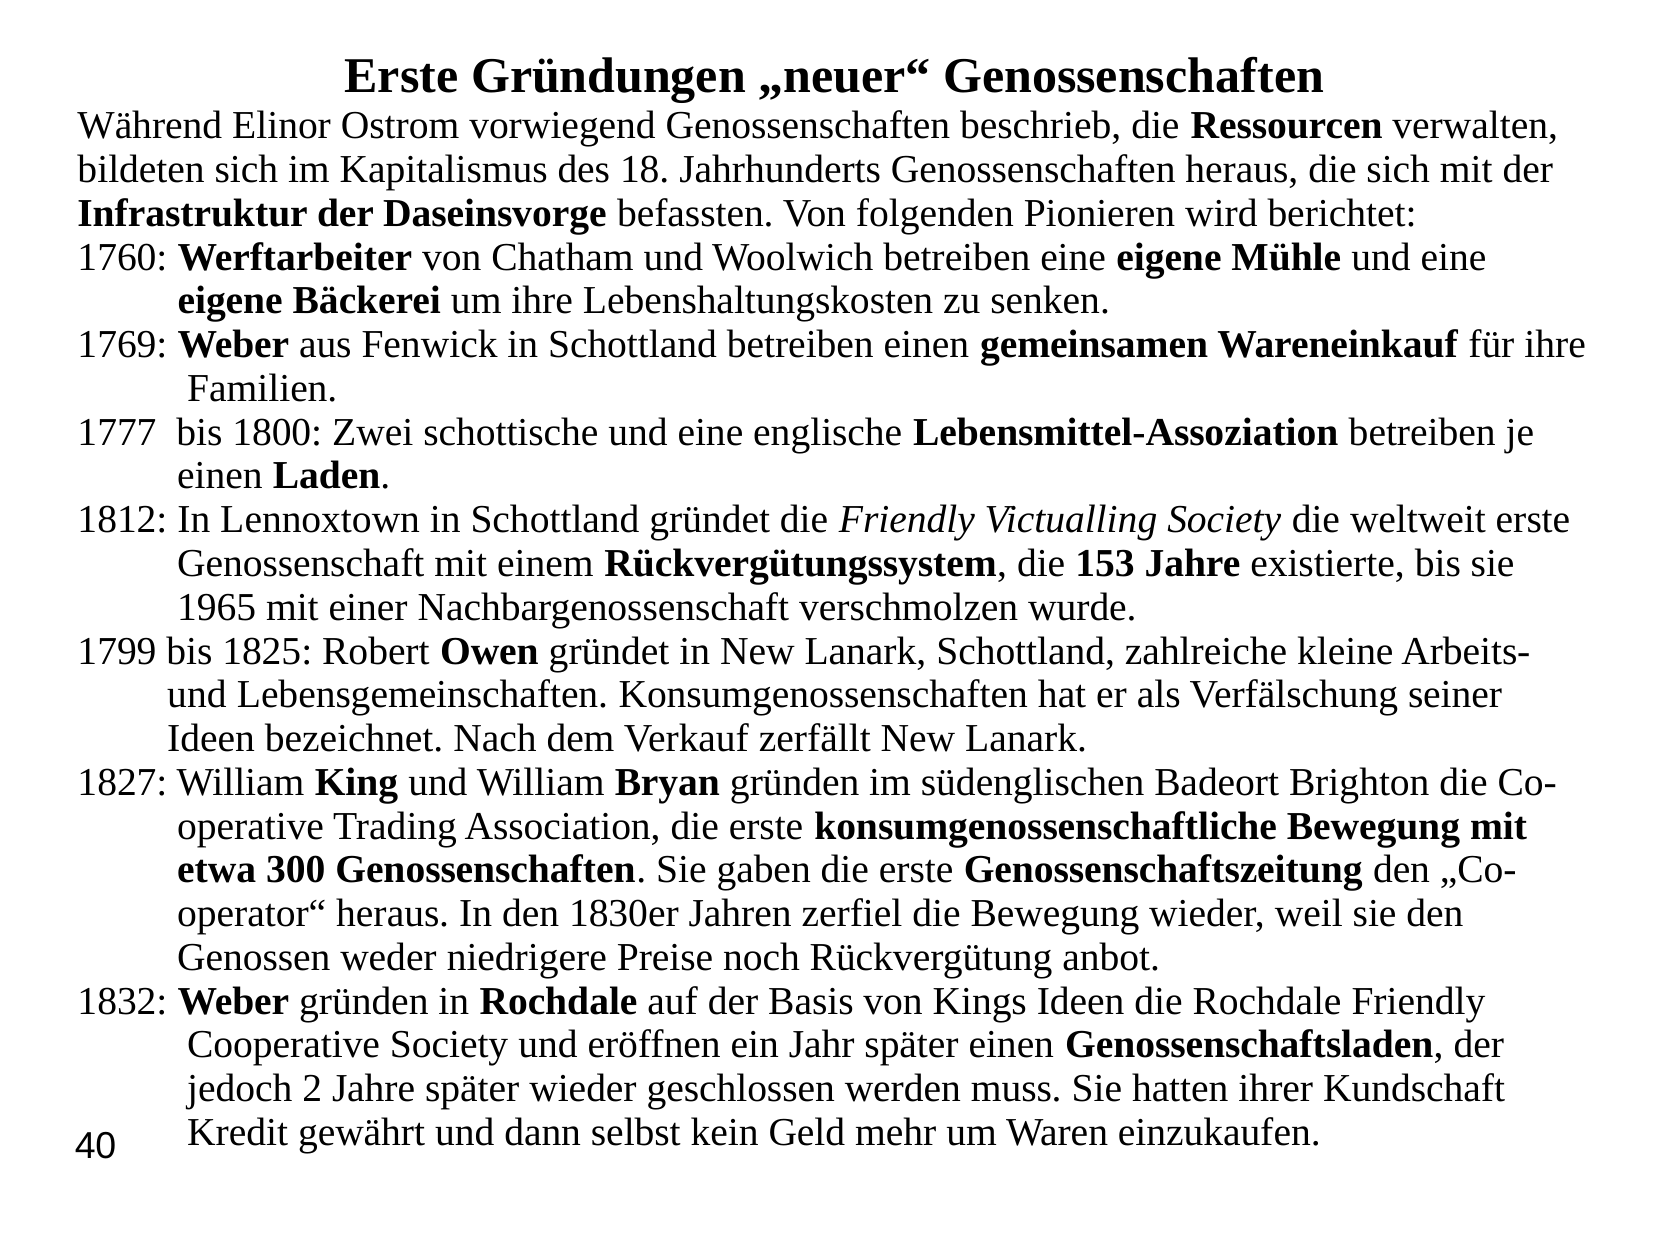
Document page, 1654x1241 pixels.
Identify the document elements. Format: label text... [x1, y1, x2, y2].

text_box Erste Gründungen „neuer“ Genossenschaften Während Elinor Ostrom vorwiegend Genossenschaften beschrieb, die Ressourcen verwalten, bildeten sich im Kapitalismus des 18. Jahrhunderts Genossenschaften heraus, die sich mit der Infrastruktur der Daseinsvorge befassten. Von folgenden Pionieren wird berichtet: 1760: Werftarbeiter von Chatham und Woolwich betreiben eine eigene Mühle und eine eigene Bäckerei um ihre Lebenshaltungskosten zu senken. 1769: Weber aus Fenwick in Schottland betreiben einen gemeinsamen Wareneinkauf für ihre Familien. 1777 bis 1800: Zwei schottische und eine englische Lebensmittel-Assoziation betreiben je einen Laden. 1812: In Lennoxtown in Schottland gründet die Friendly Victualling Society die weltweit erste Genossenschaft mit einem Rückvergütungssystem, die 153 Jahre existierte, bis sie 1965 mit einer Nachbargenossenschaft verschmolzen wurde. 1799 bis 1825: Robert Owen gründet in New Lanark, Schottland, zahlreiche kleine Arbeits- und Lebensgemeinschaften. Konsumgenossenschaften hat er als Verfälschung seiner Ideen bezeichnet. Nach dem Verkauf zerfällt New Lanark. 1827: William King und William Bryan gründen im südenglischen Badeort Brighton die Co- operative Trading Association, die erste konsumgenossenschaftliche Bewegung mit etwa 300 Genossenschaften. Sie gaben die erste Genossenschaftszeitung den „Co- operator“ heraus. In den 1830er Jahren zerfiel die Bewegung wieder, weil sie den Genossen weder niedrigere Preise noch Rückvergütung anbot. 1832: Weber gründen in Rochdale auf der Basis von Kings Ideen die Rochdale Friendly Cooperative Society und eröffnen ein Jahr später einen Genossenschaftsladen, der jedoch 2 Jahre später wieder geschlossen werden muss. Sie hatten ihrer Kundschaft Kredit gewährt und dann selbst kein Geld mehr um Waren einzukaufen. [62, 41, 1607, 1162]
text_box <Nummer> [60, 1117, 278, 1188]
